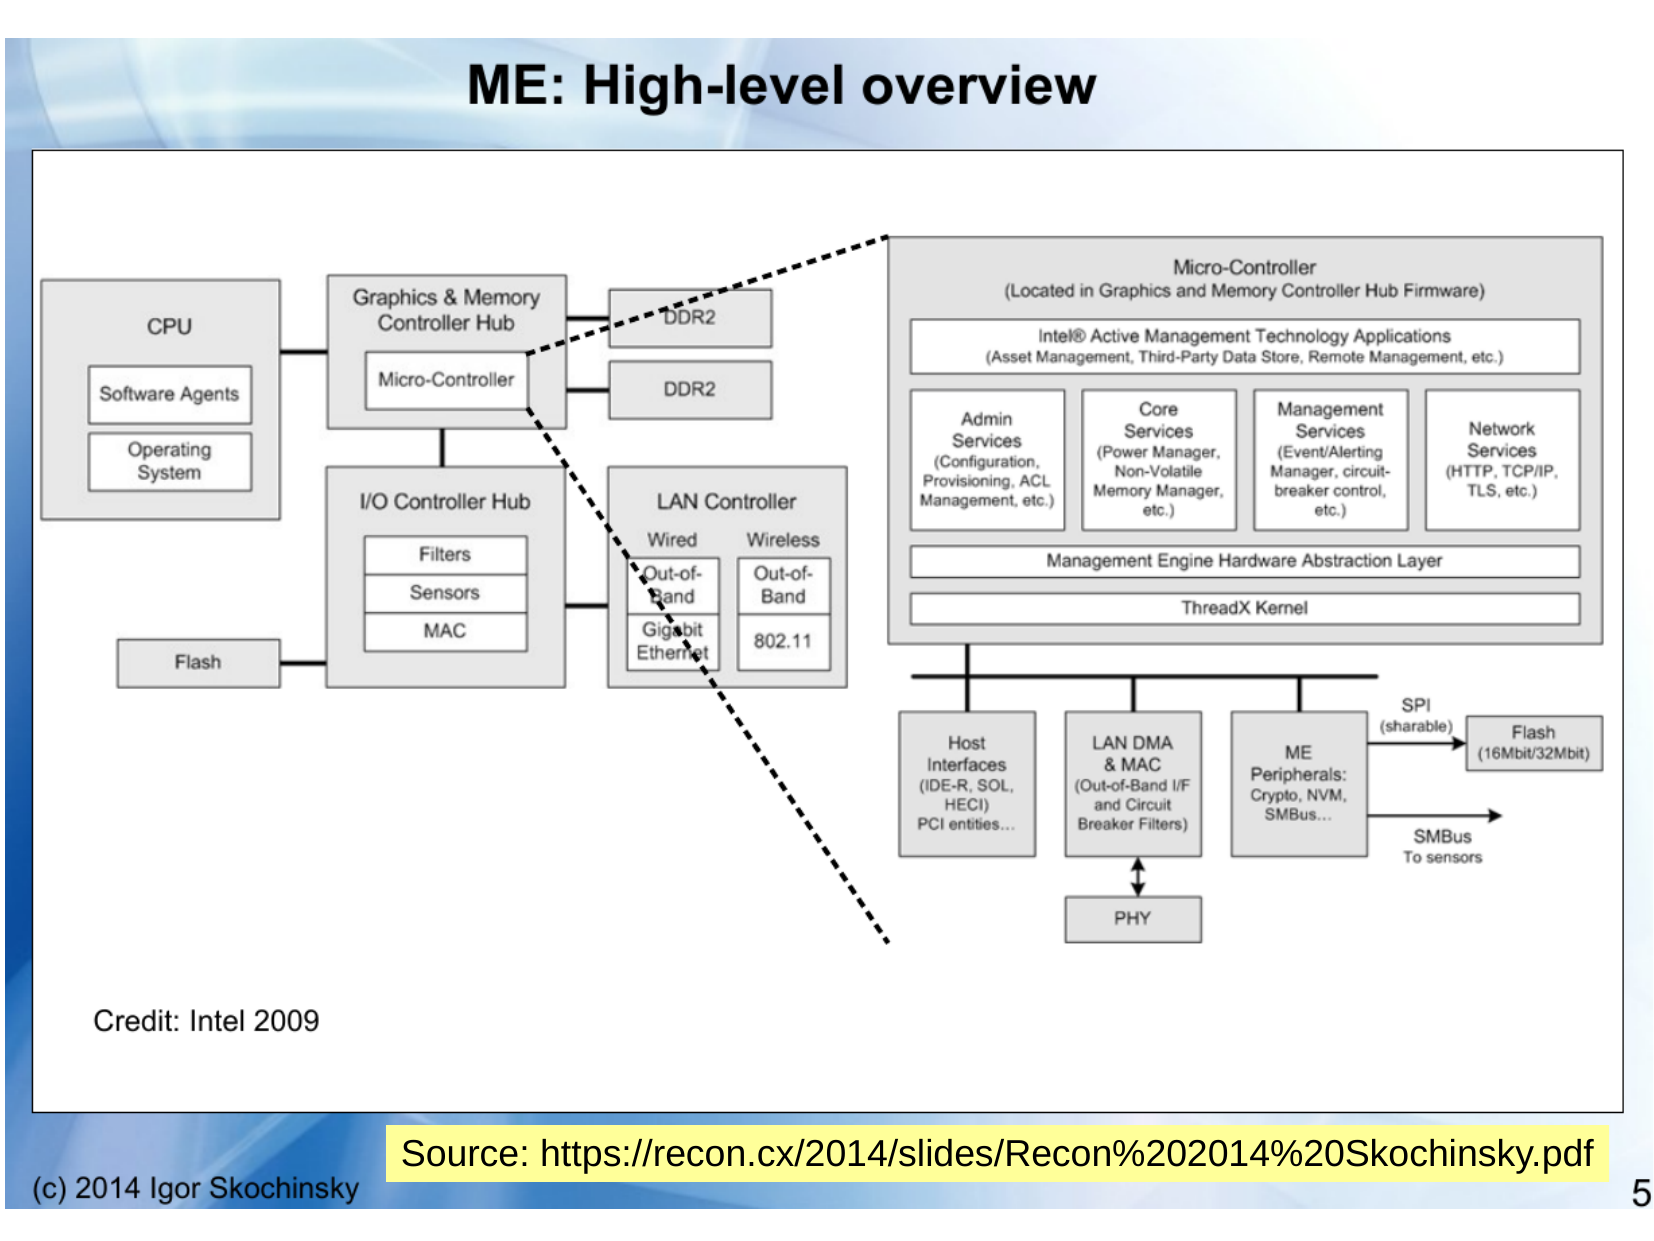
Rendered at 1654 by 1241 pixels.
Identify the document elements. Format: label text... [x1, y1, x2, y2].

picture [5, 38, 1654, 1209]
text_box Source: https://recon.cx/2014/slides/Recon%202014%20Skochinsky.pdf [386, 1125, 1609, 1182]
